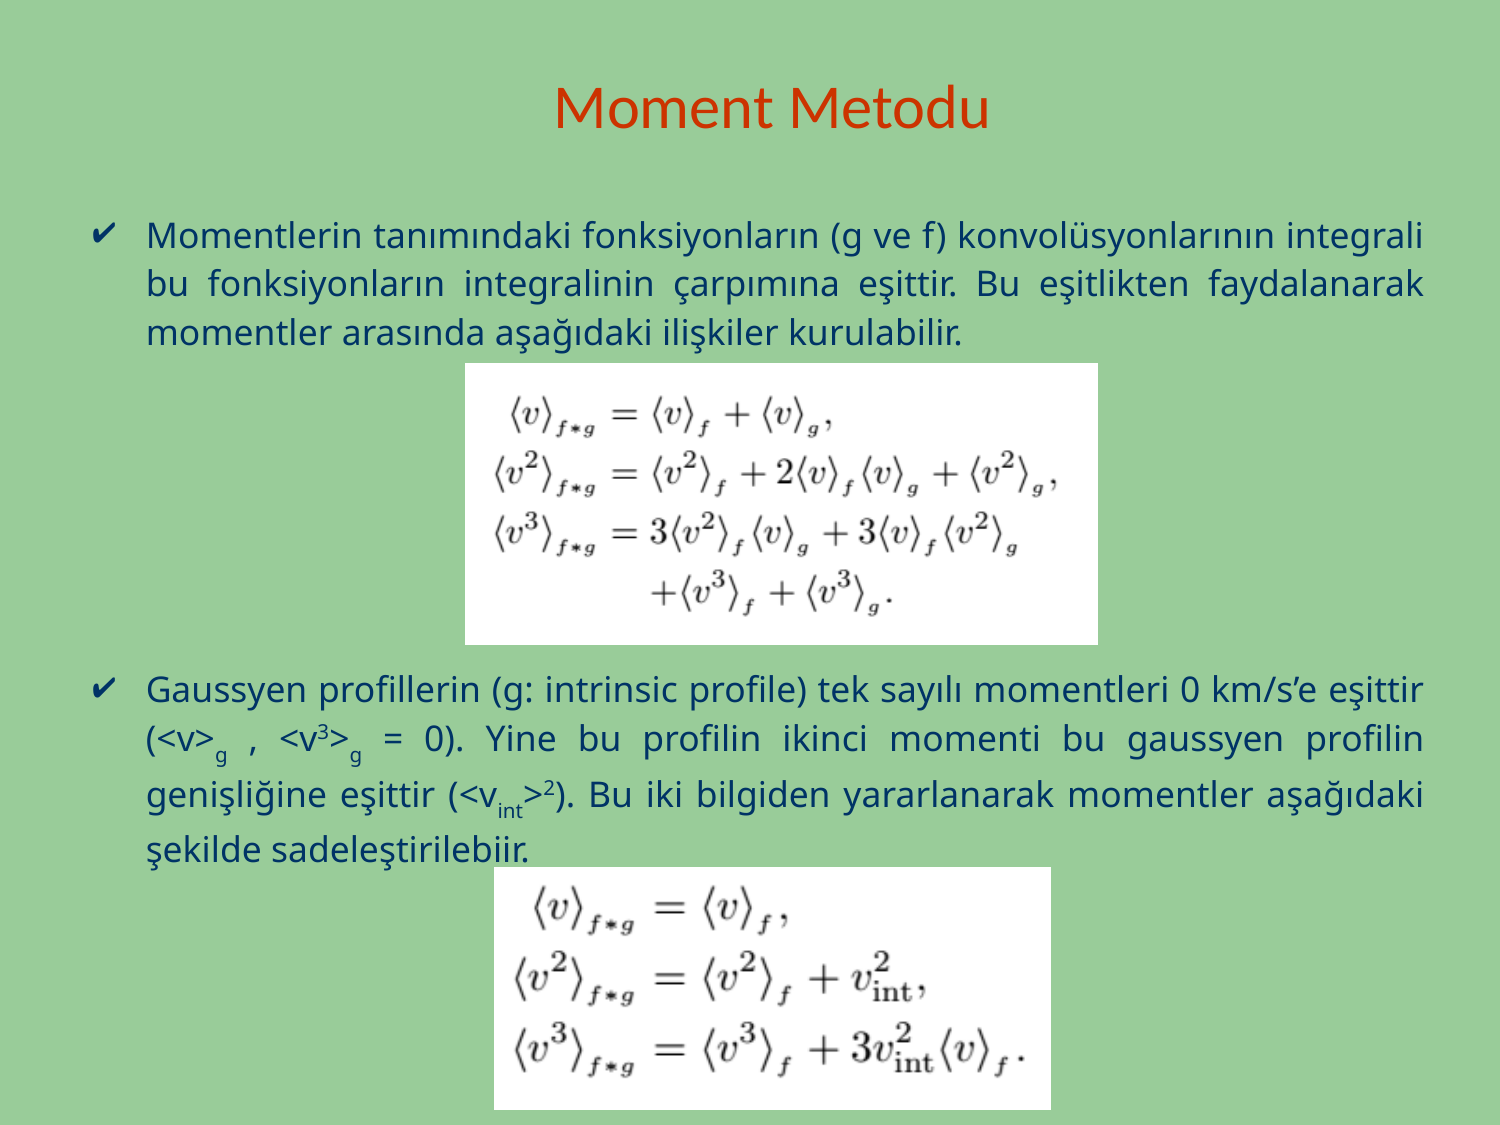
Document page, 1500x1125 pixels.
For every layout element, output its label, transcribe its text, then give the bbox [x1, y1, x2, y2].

title Moment Metodu [135, 29, 1410, 196]
picture [465, 363, 1098, 646]
list Gaussyen profillerin (g: intrinsic profile) tek sayılı momentleri 0 km/s’e eşittir (<v>g , <v3>g = 0). Yine bu profilin ikinci momenti bu gaussyen profilin genişliğine eşittir (<vint>2). Bu iki bilgiden yararlanarak momentler aşağıdaki şekilde sadeleştirilebiir. [75, 664, 1426, 856]
list Momentlerin tanımındaki fonksiyonların (g ve f) konvolüsyonlarının integrali bu fonksiyonların integralinin çarpımına eşittir. Bu eşitlikten faydalanarak momentler arasında aşağıdaki ilişkiler kurulabilir. [75, 210, 1425, 335]
picture [494, 867, 1051, 1111]
